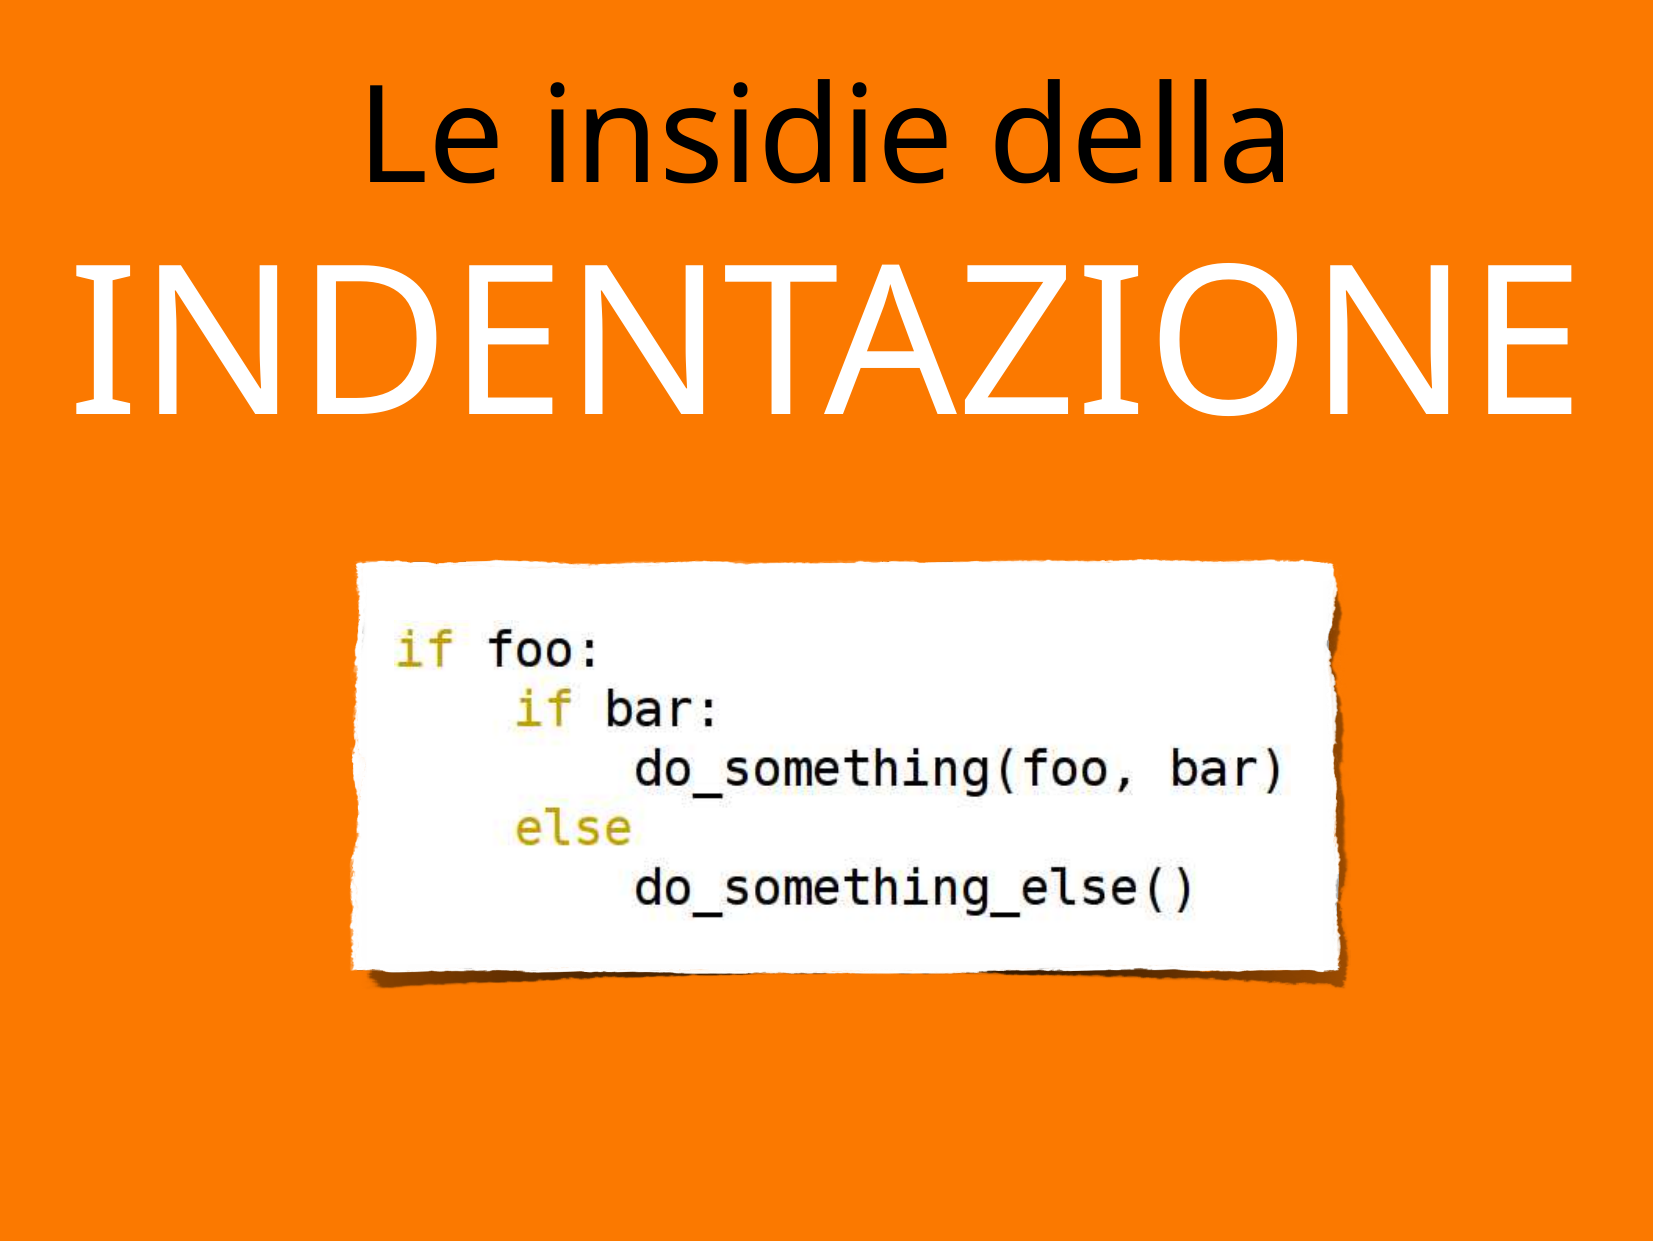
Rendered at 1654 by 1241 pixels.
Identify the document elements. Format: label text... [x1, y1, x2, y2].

picture [345, 554, 1351, 991]
text_box INDENTAZIONE [0, 185, 1653, 451]
title Le insidie della [0, 45, 1653, 185]
